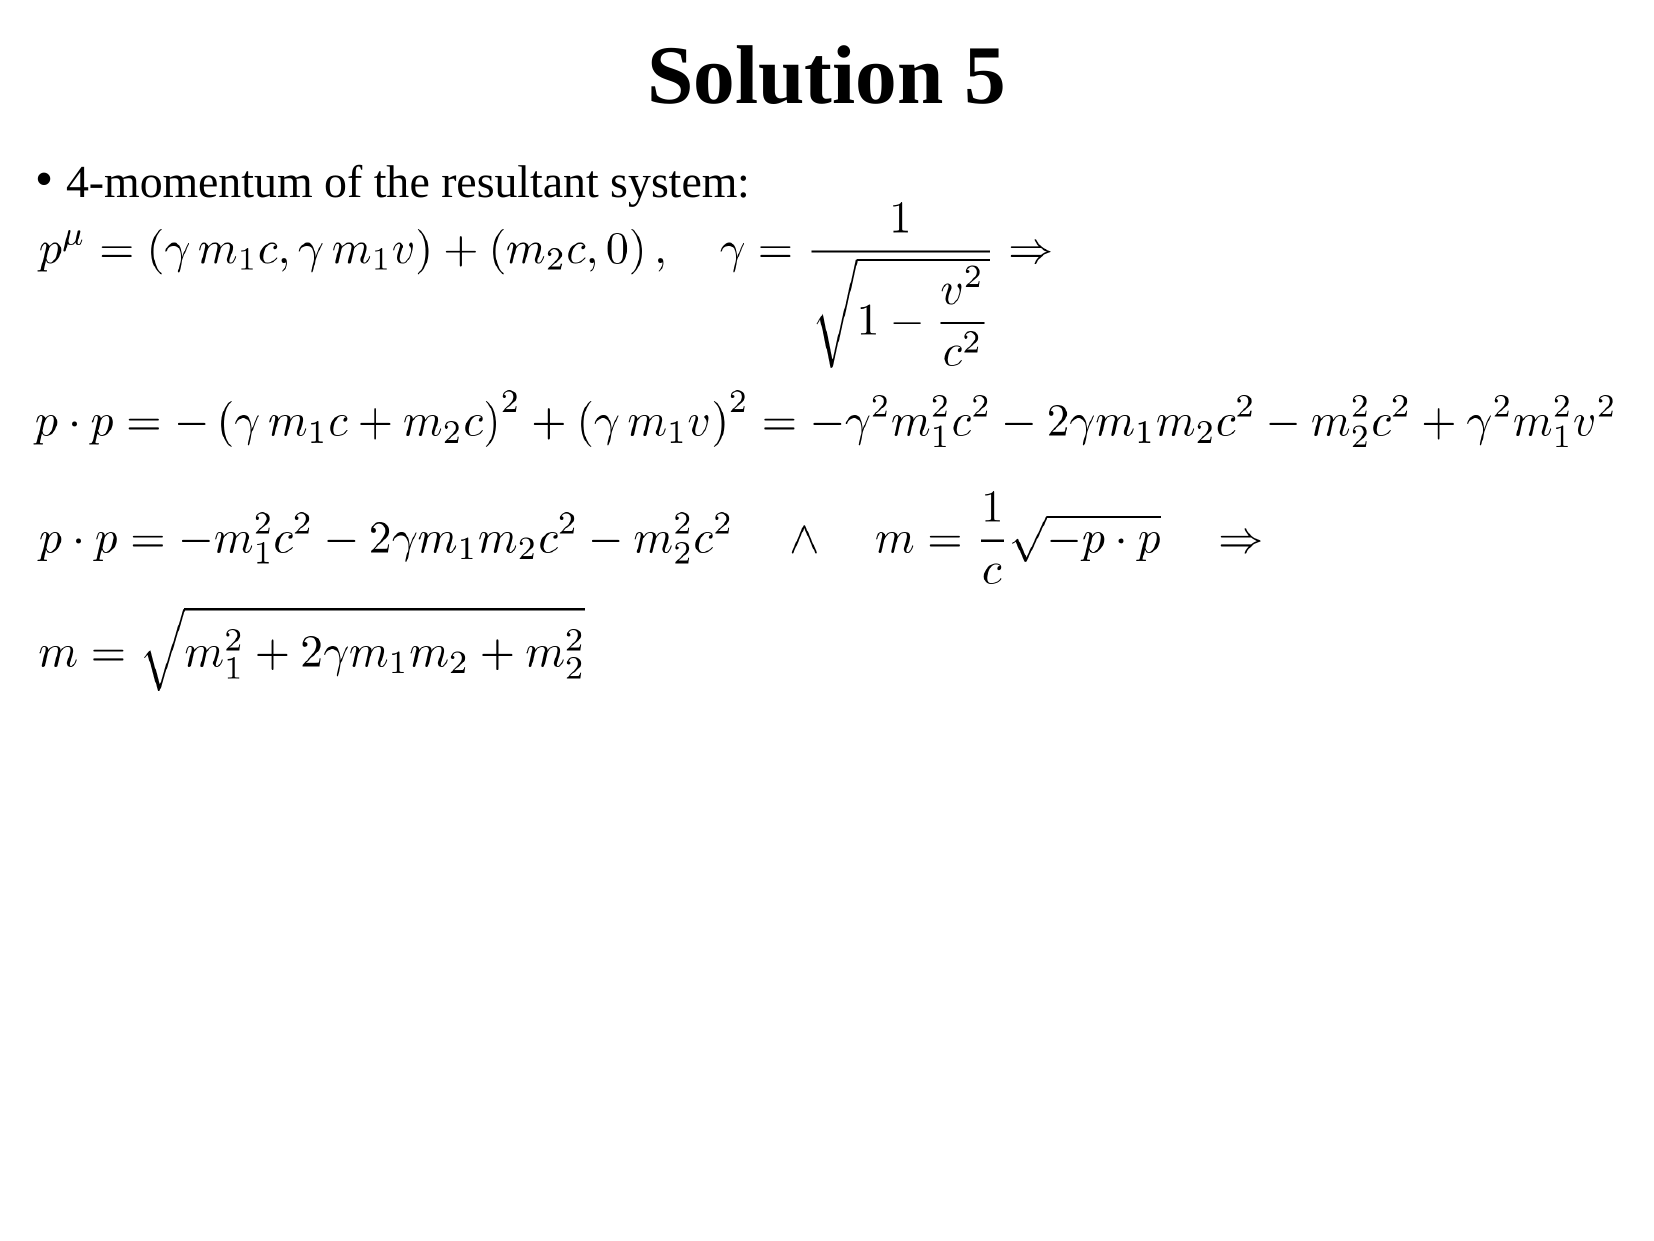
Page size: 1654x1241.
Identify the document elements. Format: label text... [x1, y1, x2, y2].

picture [33, 390, 1613, 447]
title Solution 5 [82, 25, 1571, 115]
picture [37, 491, 1261, 584]
picture [37, 231, 1051, 368]
list 4-momentum of the resultant system: [21, 135, 1570, 231]
picture [39, 608, 585, 691]
